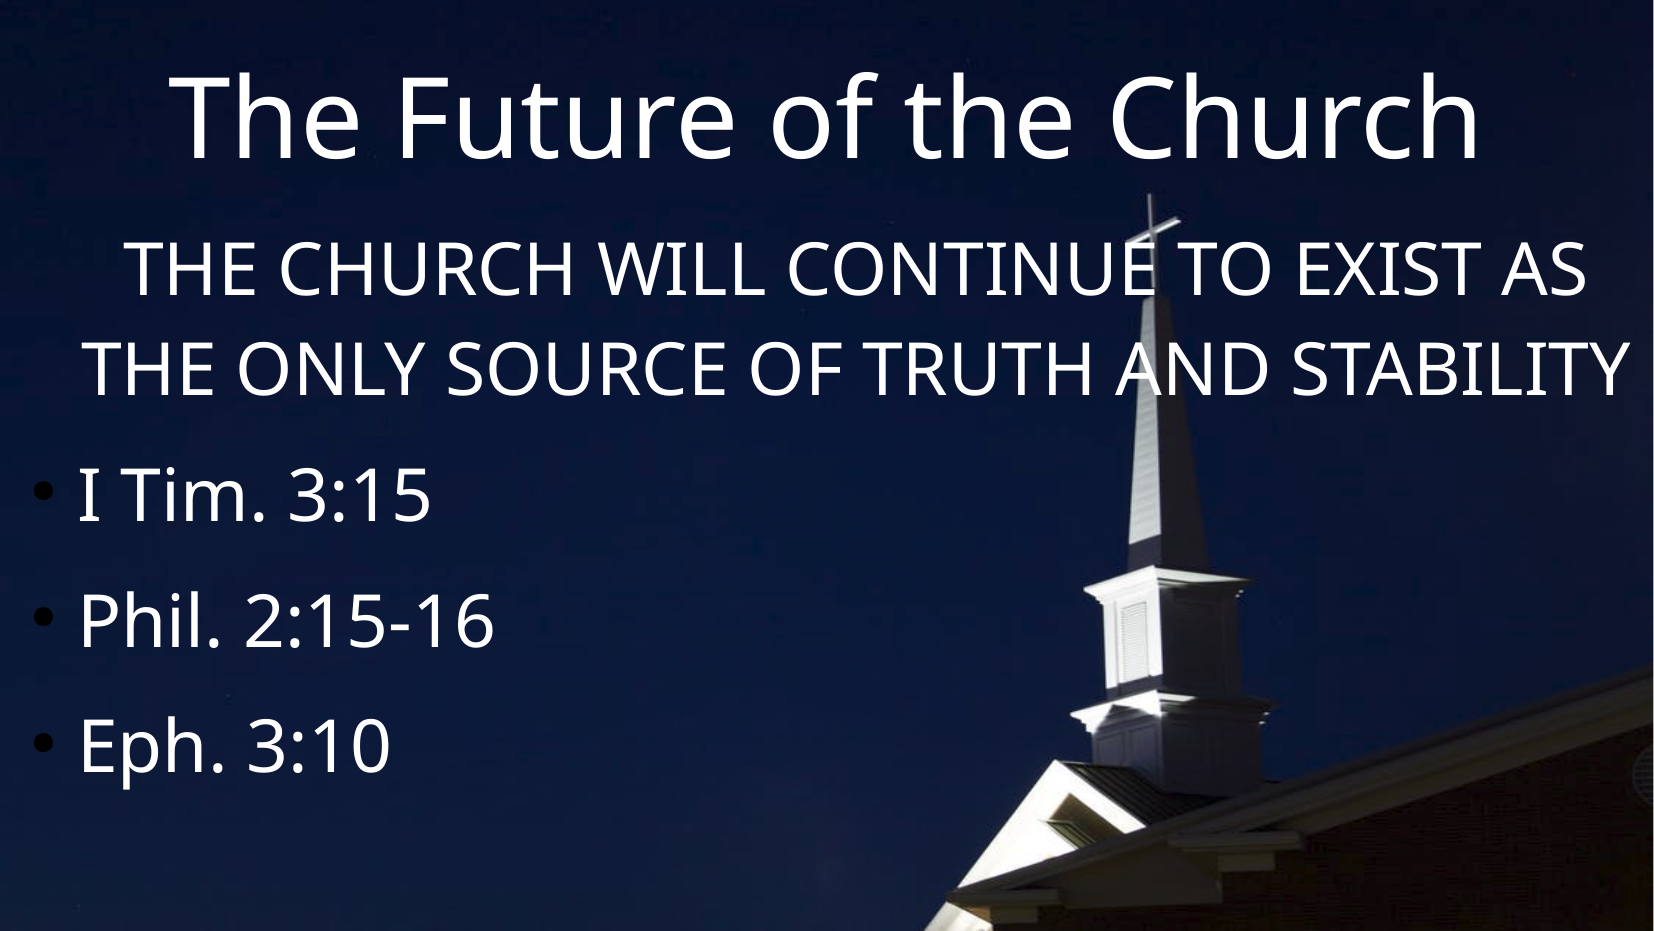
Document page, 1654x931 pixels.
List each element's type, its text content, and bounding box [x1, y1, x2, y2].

title The Future of the Church [82, 37, 1571, 193]
picture [0, 0, 1654, 931]
list THE CHURCH WILL CONTINUE TO EXIST AS THE ONLY SOURCE OF TRUTH AND STABILITY I Tim. 3:15 Phil. 2:15-16 Eph. 3:10 [15, 217, 1636, 871]
